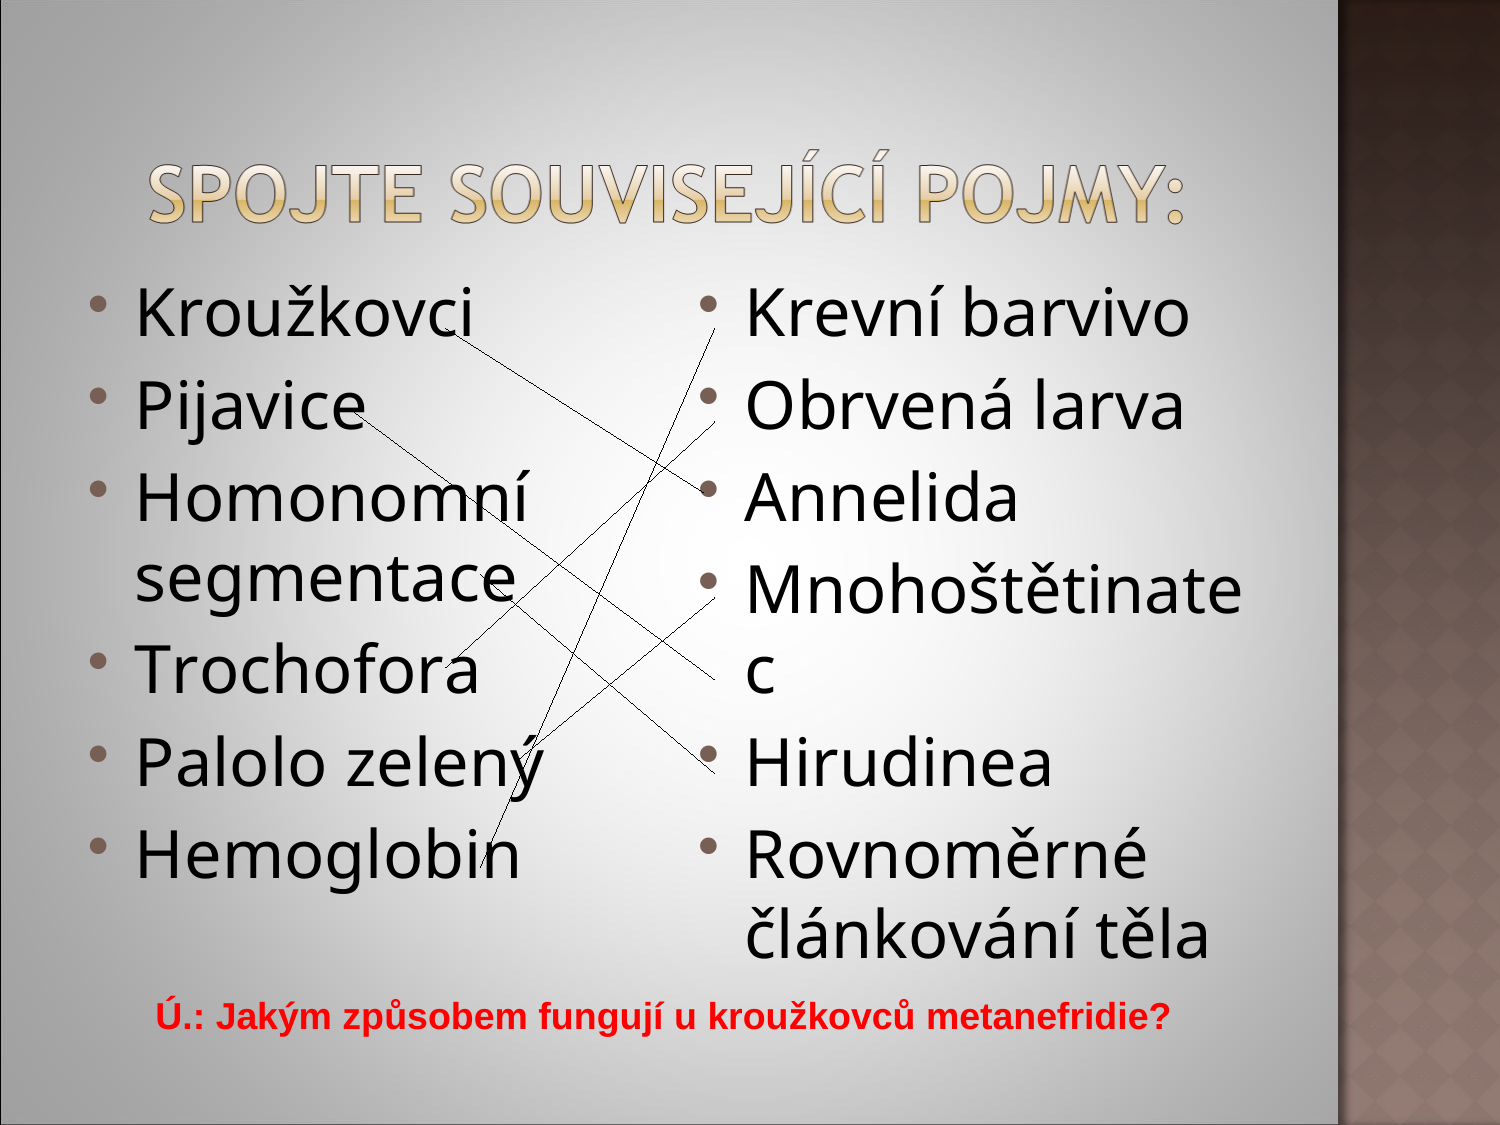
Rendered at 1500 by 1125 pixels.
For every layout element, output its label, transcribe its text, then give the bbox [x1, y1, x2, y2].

list Krevní barvivo Obrvená larva Annelida Mnohoštětinatec Hirudinea Rovnoměrné článkování těla [685, 262, 1263, 1006]
text_box [73, 52, 1265, 241]
list Kroužkovci Pijavice Homonomní segmentace Trochofora Palolo zelený Hemoglobin [74, 262, 653, 938]
picture [0, 0, 1500, 1125]
text_box Ú.: Jakým způsobem fungují u kroužkovců metanefridie? [140, 984, 1196, 1045]
